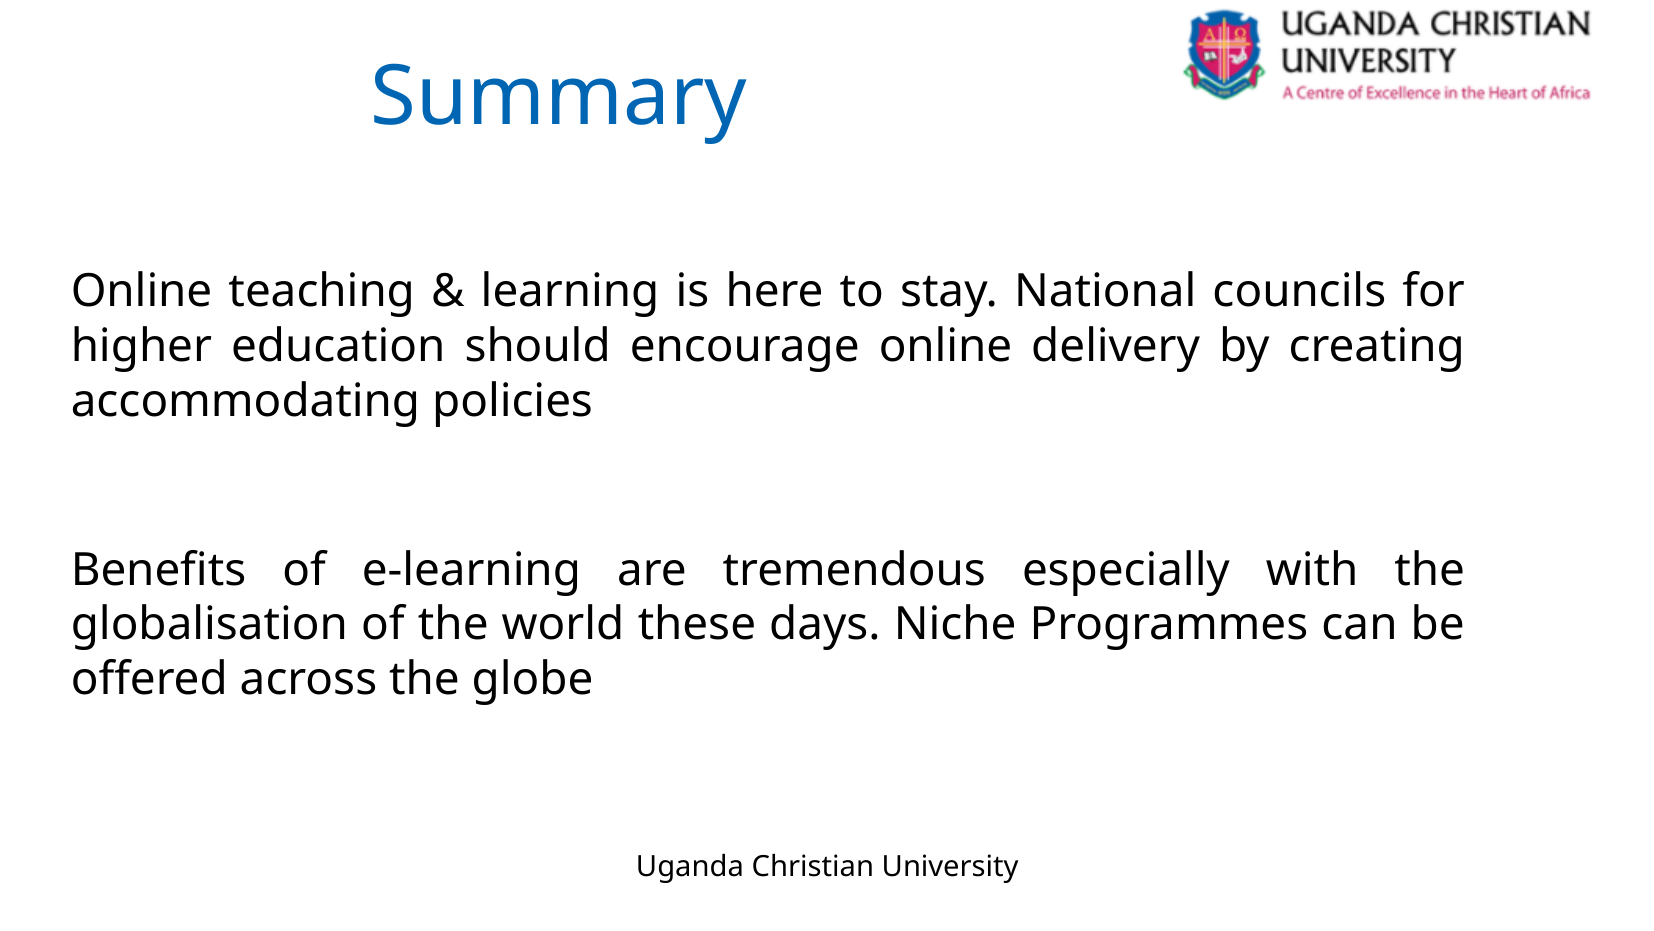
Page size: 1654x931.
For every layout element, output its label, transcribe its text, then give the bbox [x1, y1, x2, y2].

text_box Uganda Christian University [565, 847, 1090, 912]
picture [1148, 0, 1654, 115]
title Summary [70, 10, 1559, 166]
subtitle Online teaching & learning is here to stay. National councils for higher education should encourage online delivery by creating accommodating policies Benefits of e-learning are tremendous especially with the globalisation of the world these days. Niche Programmes can be offered across the globe [70, 212, 1559, 753]
